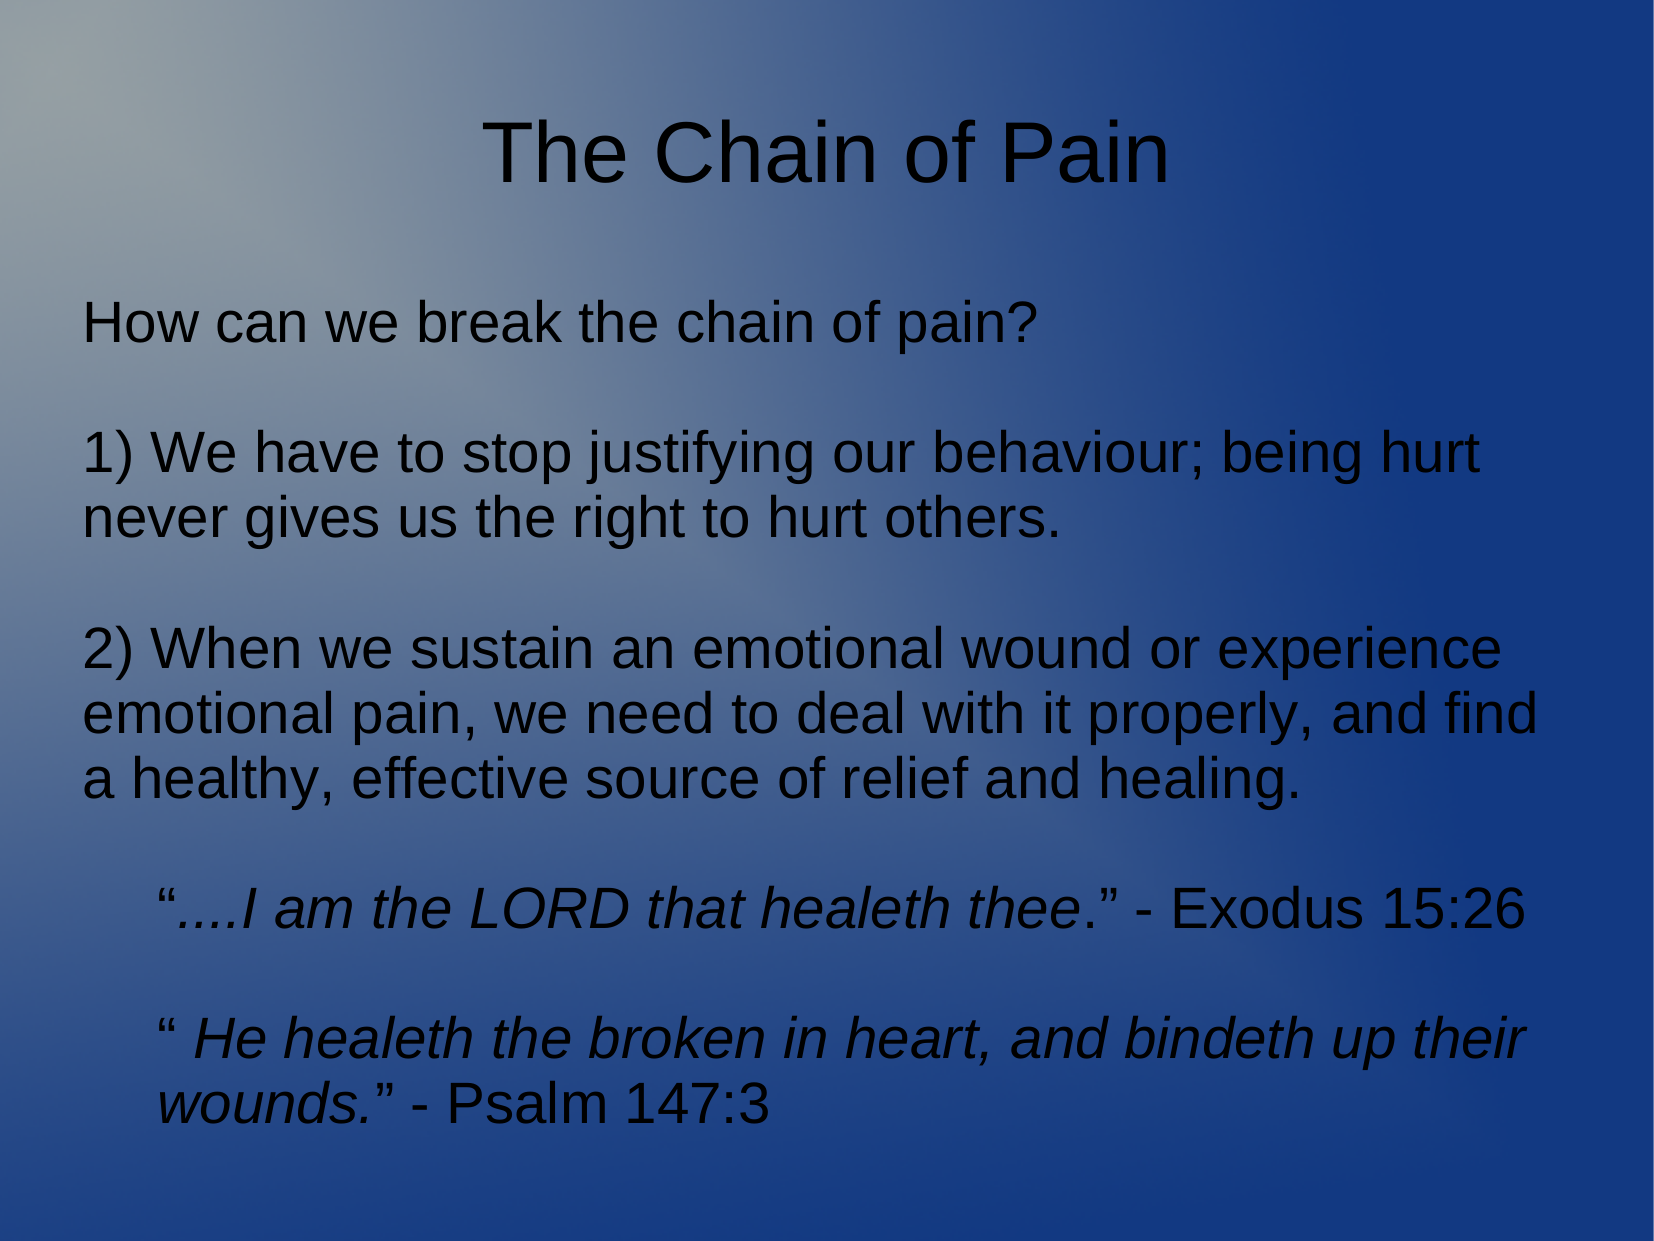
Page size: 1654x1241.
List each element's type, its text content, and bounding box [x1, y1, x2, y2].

picture [0, 0, 1654, 1241]
subtitle How can we break the chain of pain? 1) We have to stop justifying our behaviour; being hurt never gives us the right to hurt others. 2) When we sustain an emotional wound or experience emotional pain, we need to deal with it properly, and find a healthy, effective source of relief and healing. “....I am the LORD that healeth thee.” - Exodus 15:26 “ He healeth the broken in heart, and bindeth up their wounds.” - Psalm 147:3 [82, 290, 1571, 1241]
title The Chain of Pain [82, 49, 1571, 257]
